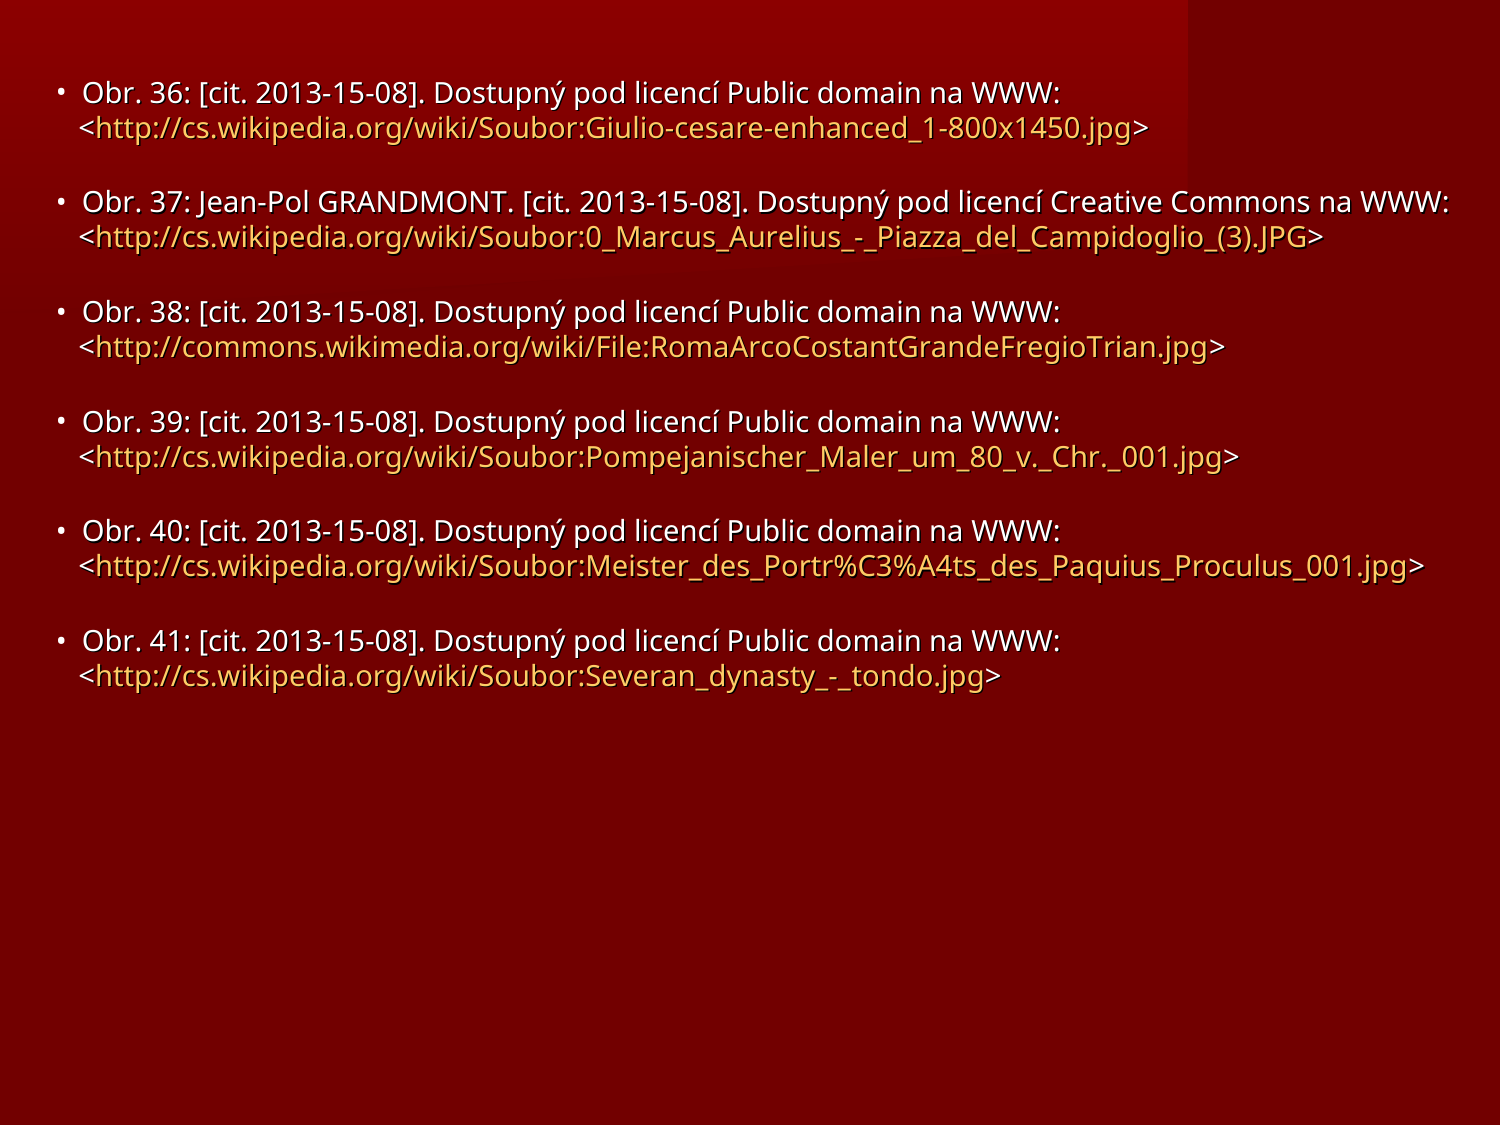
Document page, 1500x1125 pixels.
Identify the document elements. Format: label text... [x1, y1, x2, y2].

text_box Obr. 36: [cit. 2013-15-08]. Dostupný pod licencí Public domain na WWW: <http://cs.wikipedia.org/wiki/Soubor:Giulio-cesare-enhanced_1-800x1450.jpg> Obr. 37: Jean-Pol GRANDMONT. [cit. 2013-15-08]. Dostupný pod licencí Creative Commons na WWW: <http://cs.wikipedia.org/wiki/Soubor:0_Marcus_Aurelius_-_Piazza_del_Campidoglio_(3).JPG> Obr. 38: [cit. 2013-15-08]. Dostupný pod licencí Public domain na WWW: <http://commons.wikimedia.org/wiki/File:RomaArcoCostantGrandeFregioTrian.jpg> Obr. 39: [cit. 2013-15-08]. Dostupný pod licencí Public domain na WWW: <http://cs.wikipedia.org/wiki/Soubor:Pompejanischer_Maler_um_80_v._Chr._001.jpg> Obr. 40: [cit. 2013-15-08]. Dostupný pod licencí Public domain na WWW: <http://cs.wikipedia.org/wiki/Soubor:Meister_des_Portr%C3%A4ts_des_Paquius_Proculus_001.jpg> Obr. 41: [cit. 2013-15-08]. Dostupný pod licencí Public domain na WWW: <http://cs.wikipedia.org/wiki/Soubor:Severan_dynasty_-_tondo.jpg> [41, 66, 1471, 775]
